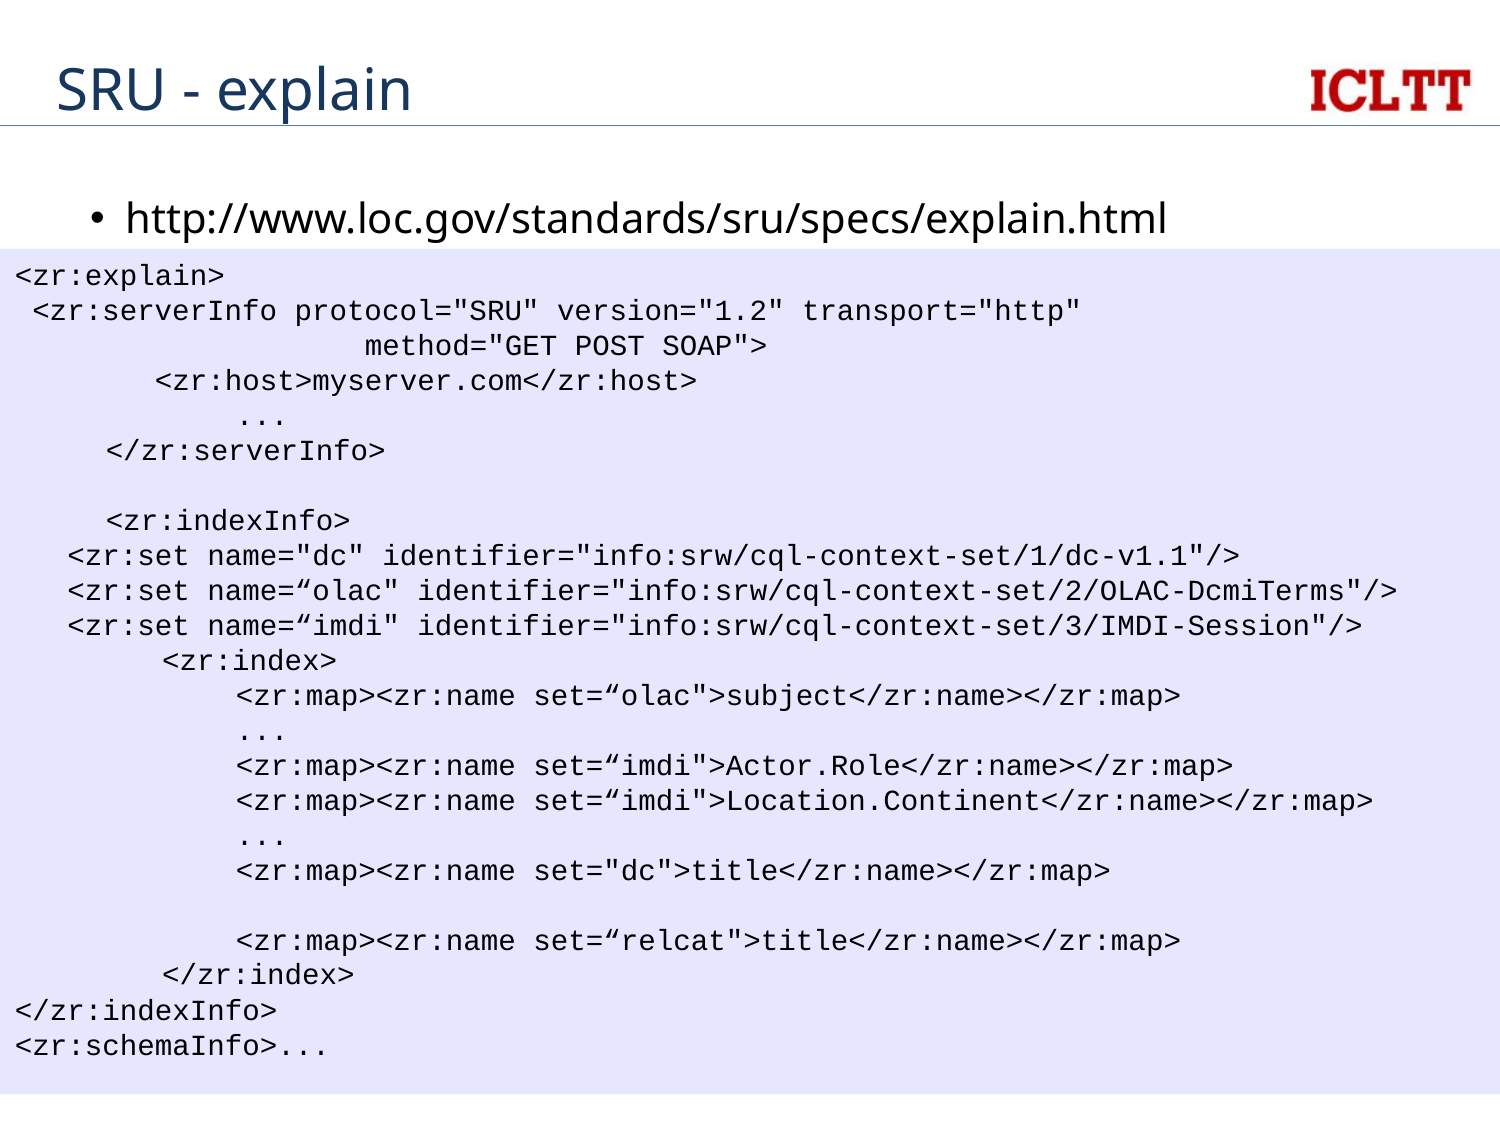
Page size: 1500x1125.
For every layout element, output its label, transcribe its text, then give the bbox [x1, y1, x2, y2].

picture [1426, 61, 1475, 121]
text_box <zr:explain> <zr:serverInfo protocol="SRU" version="1.2" transport="http" method="GET POST SOAP"> <zr:host>myserver.com</zr:host> ... </zr:serverInfo> <zr:indexInfo> <zr:set name="dc" identifier="info:srw/cql-context-set/1/dc-v1.1"/> <zr:set name=“olac" identifier="info:srw/cql-context-set/2/OLAC-DcmiTerms"/> <zr:set name=“imdi" identifier="info:srw/cql-context-set/3/IMDI-Session"/> <zr:index> <zr:map><zr:name set=“olac">subject</zr:name></zr:map> ... <zr:map><zr:name set=“imdi">Actor.Role</zr:name></zr:map> <zr:map><zr:name set=“imdi">Location.Continent</zr:name></zr:map> ... <zr:map><zr:name set="dc">title</zr:name></zr:map> <zr:map><zr:name set=“relcat">title</zr:name></zr:map> </zr:index> </zr:indexInfo> <zr:schemaInfo>... [0, 248, 1500, 1095]
title SRU - explain [41, 45, 1426, 126]
list http://www.loc.gov/standards/sru/specs/explain.html [75, 184, 1426, 248]
